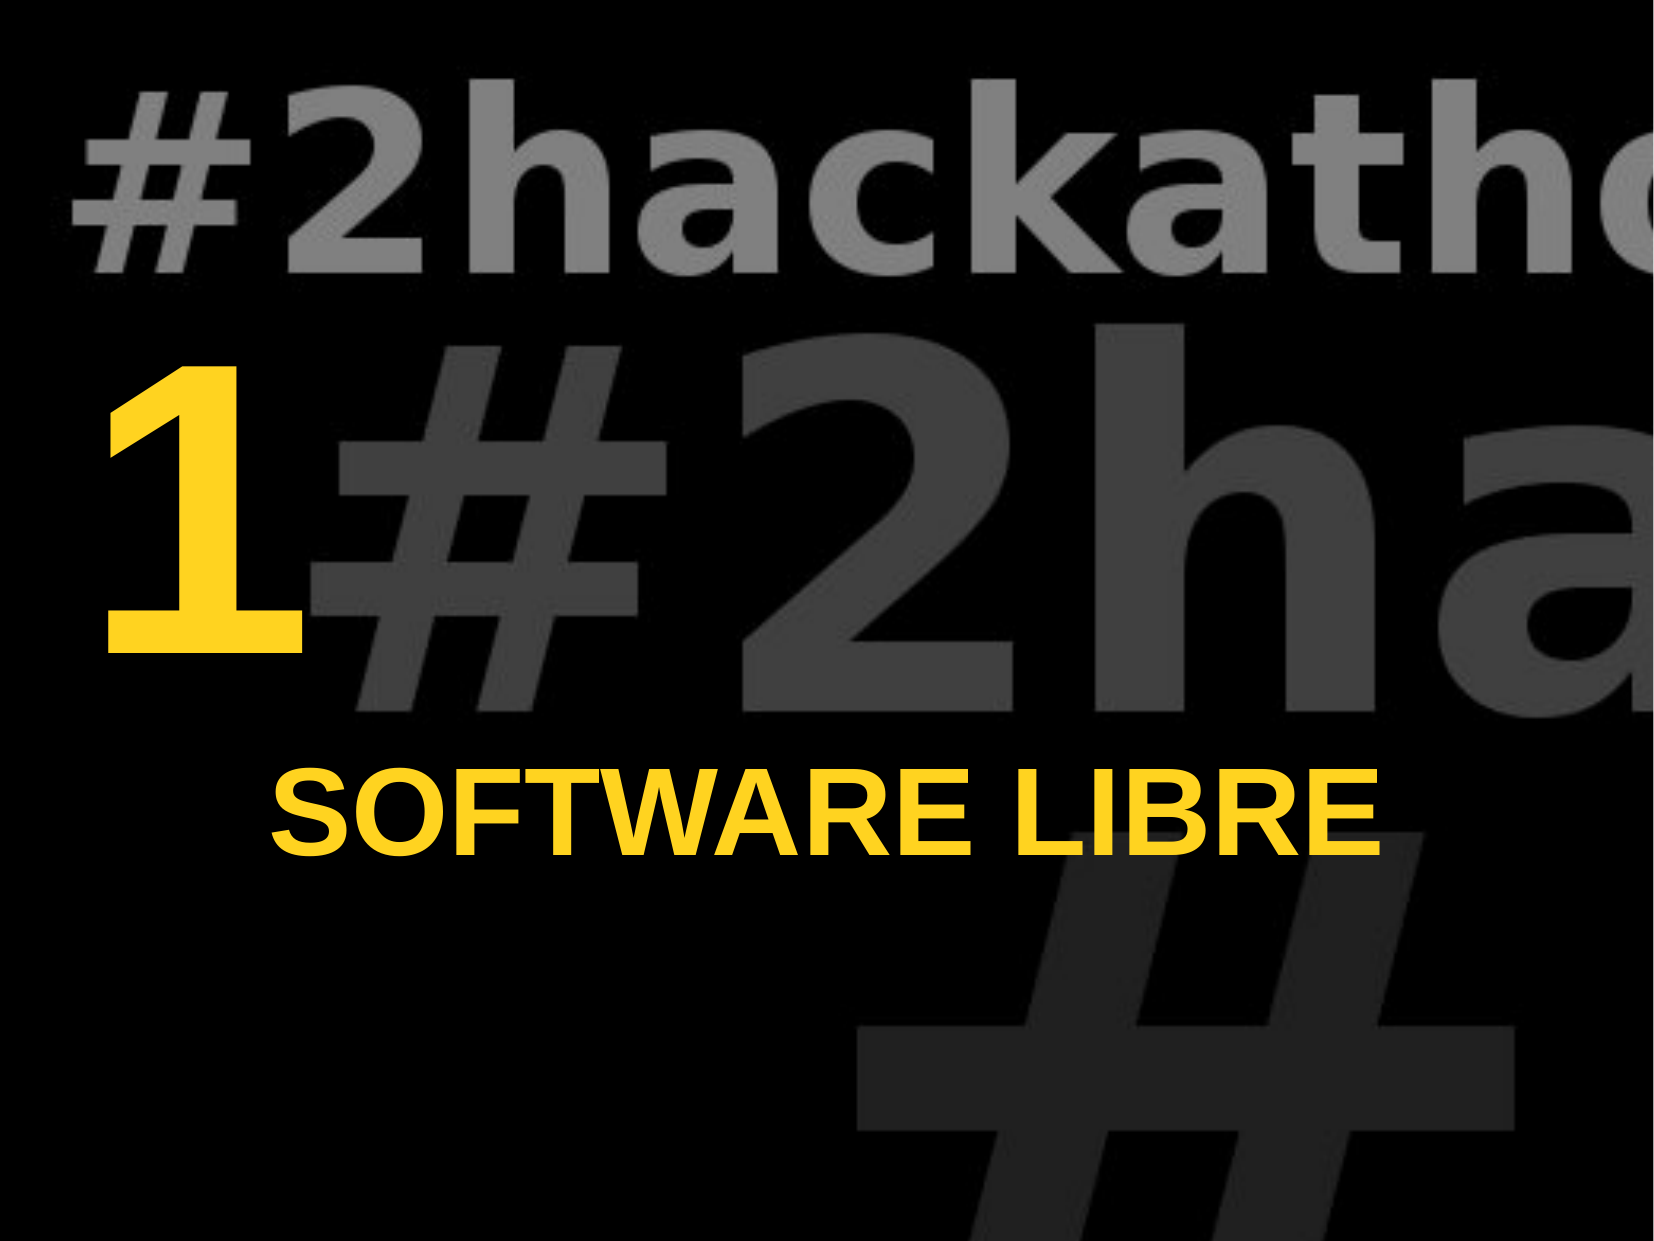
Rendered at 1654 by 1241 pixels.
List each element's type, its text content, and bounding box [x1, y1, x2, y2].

subtitle 1 SOFTWARE LIBRE [82, 49, 1571, 1109]
picture [0, 0, 1654, 1241]
